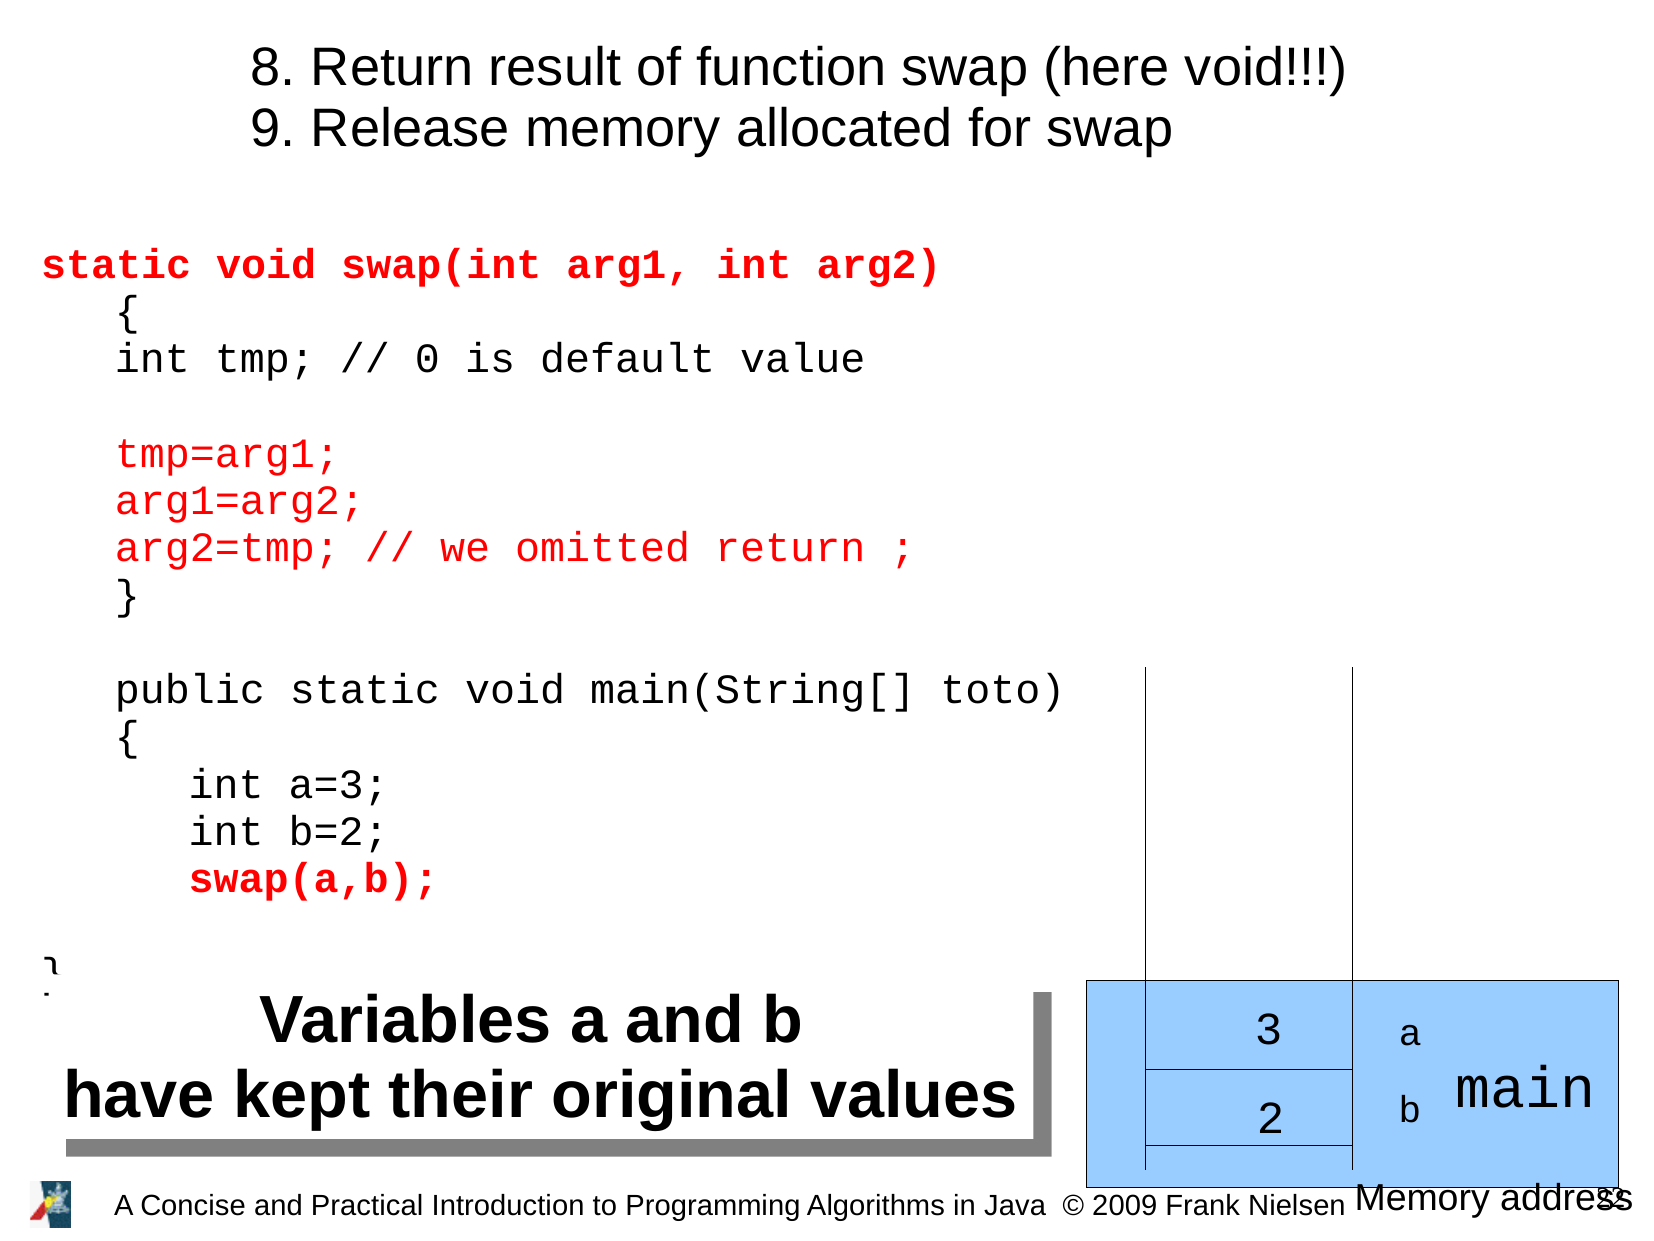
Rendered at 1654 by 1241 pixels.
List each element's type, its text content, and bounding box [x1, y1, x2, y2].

text_box [1086, 980, 1352, 1188]
text_box 2 [1242, 1088, 1300, 1152]
text_box Memory address [1339, 1169, 1648, 1227]
text_box a [1384, 1004, 1436, 1061]
text_box 8. Return result of function swap (here void!!!) 9. Release memory allocated for swap [236, 29, 1654, 325]
text_box main [1440, 1051, 1611, 1129]
text_box Variables a and b have kept their original values [48, 974, 1034, 1139]
text_box static void swap(int arg1, int arg2) { int tmp; // 0 is default value tmp=arg1; arg1=arg2; arg2=tmp; // we omitted return ; } public static void main(String[] toto) { int a=3; int b=2; swap(a,b); } [26, 236, 1270, 974]
text_box [1146, 980, 1352, 1069]
text_box [1146, 1070, 1352, 1145]
text_box b [1384, 1080, 1436, 1138]
picture [29, 1181, 71, 1228]
text_box 3 [1240, 999, 1298, 1064]
text_box [1353, 980, 1619, 1169]
